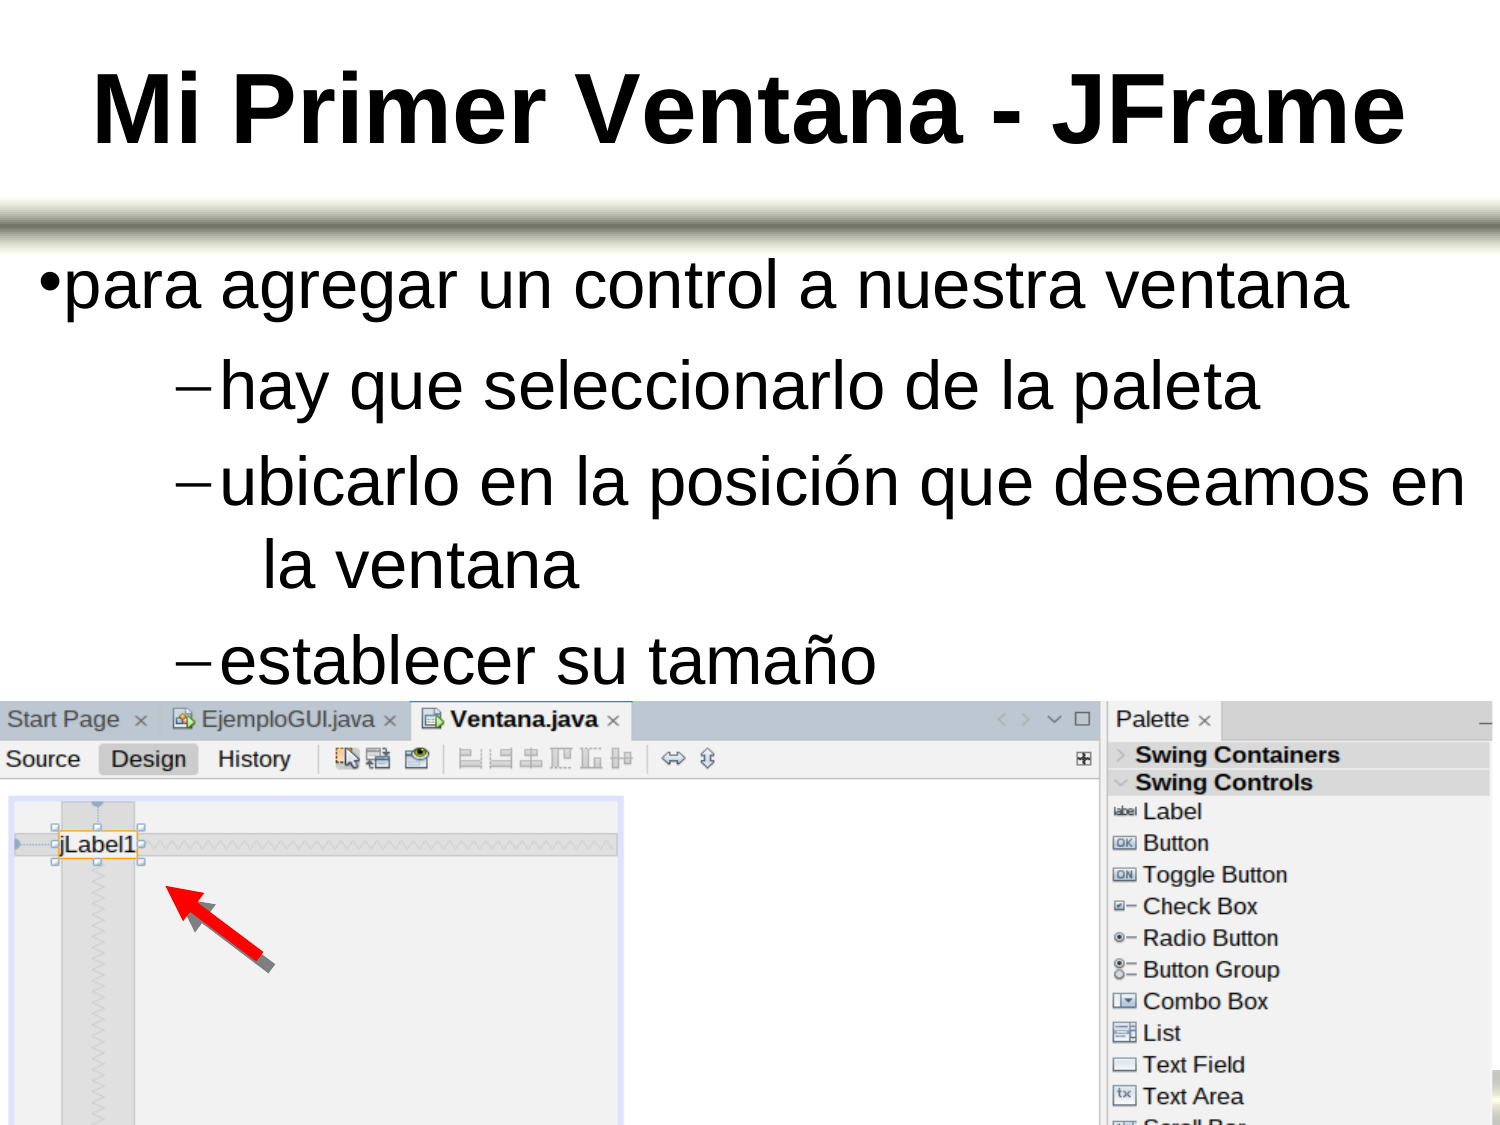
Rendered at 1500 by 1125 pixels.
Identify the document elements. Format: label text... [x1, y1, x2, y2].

list para agregar un control a nuestra ventana hay que seleccionarlo de la paleta ubicarlo en la posición que deseamos en la ventana establecer su tamaño [23, 248, 1489, 709]
picture [0, 701, 1493, 1125]
title Mi Primer Ventana - JFrame [0, 9, 1500, 198]
